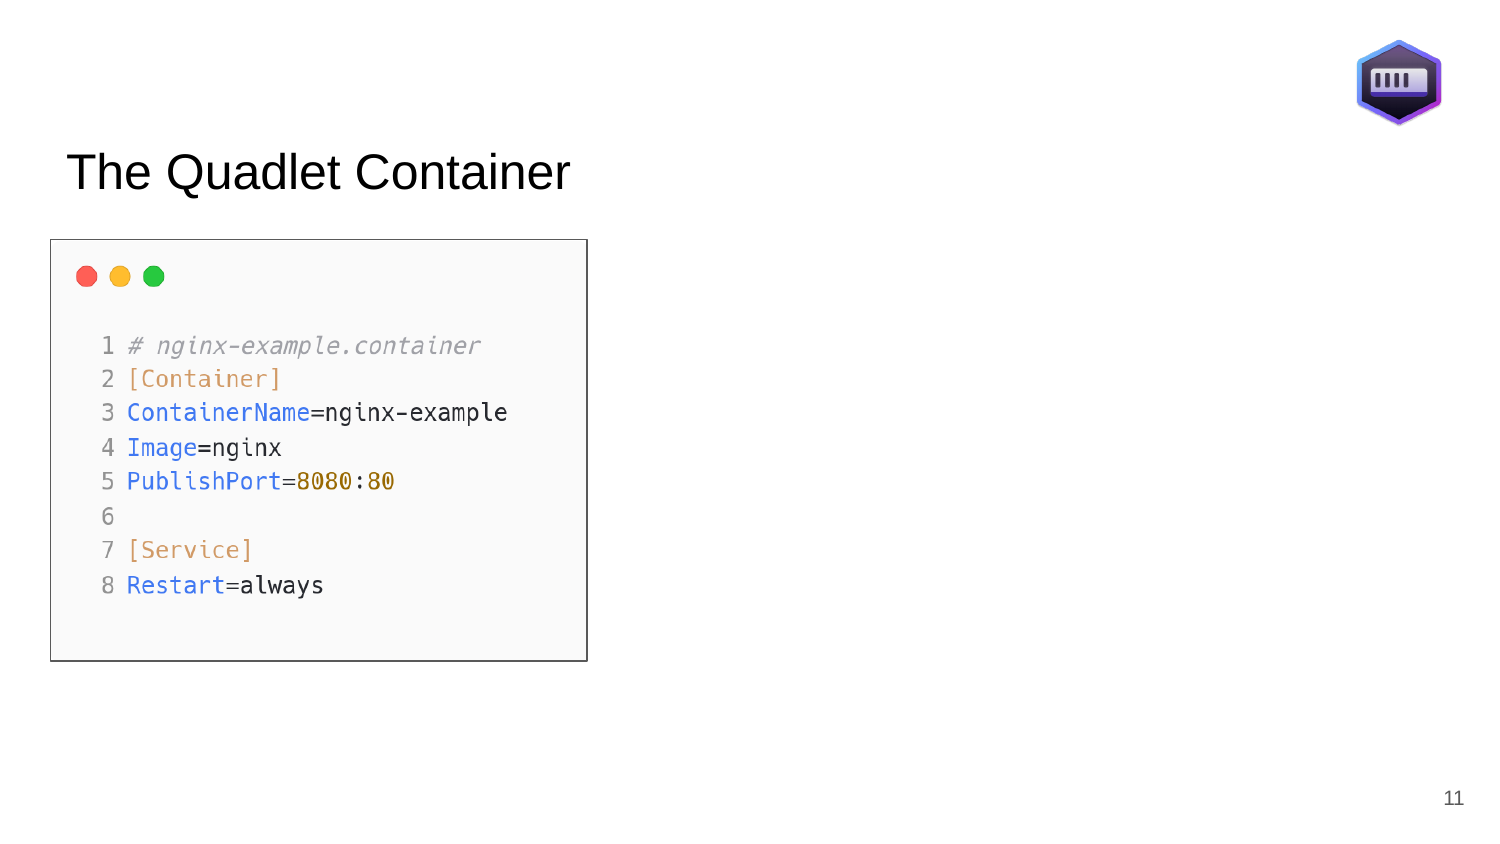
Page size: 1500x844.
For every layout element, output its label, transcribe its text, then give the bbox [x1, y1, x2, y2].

title The Quadlet Container [51, 91, 677, 216]
picture [1348, 32, 1449, 134]
picture [51, 240, 587, 661]
slide_number <number> [1389, 764, 1480, 830]
